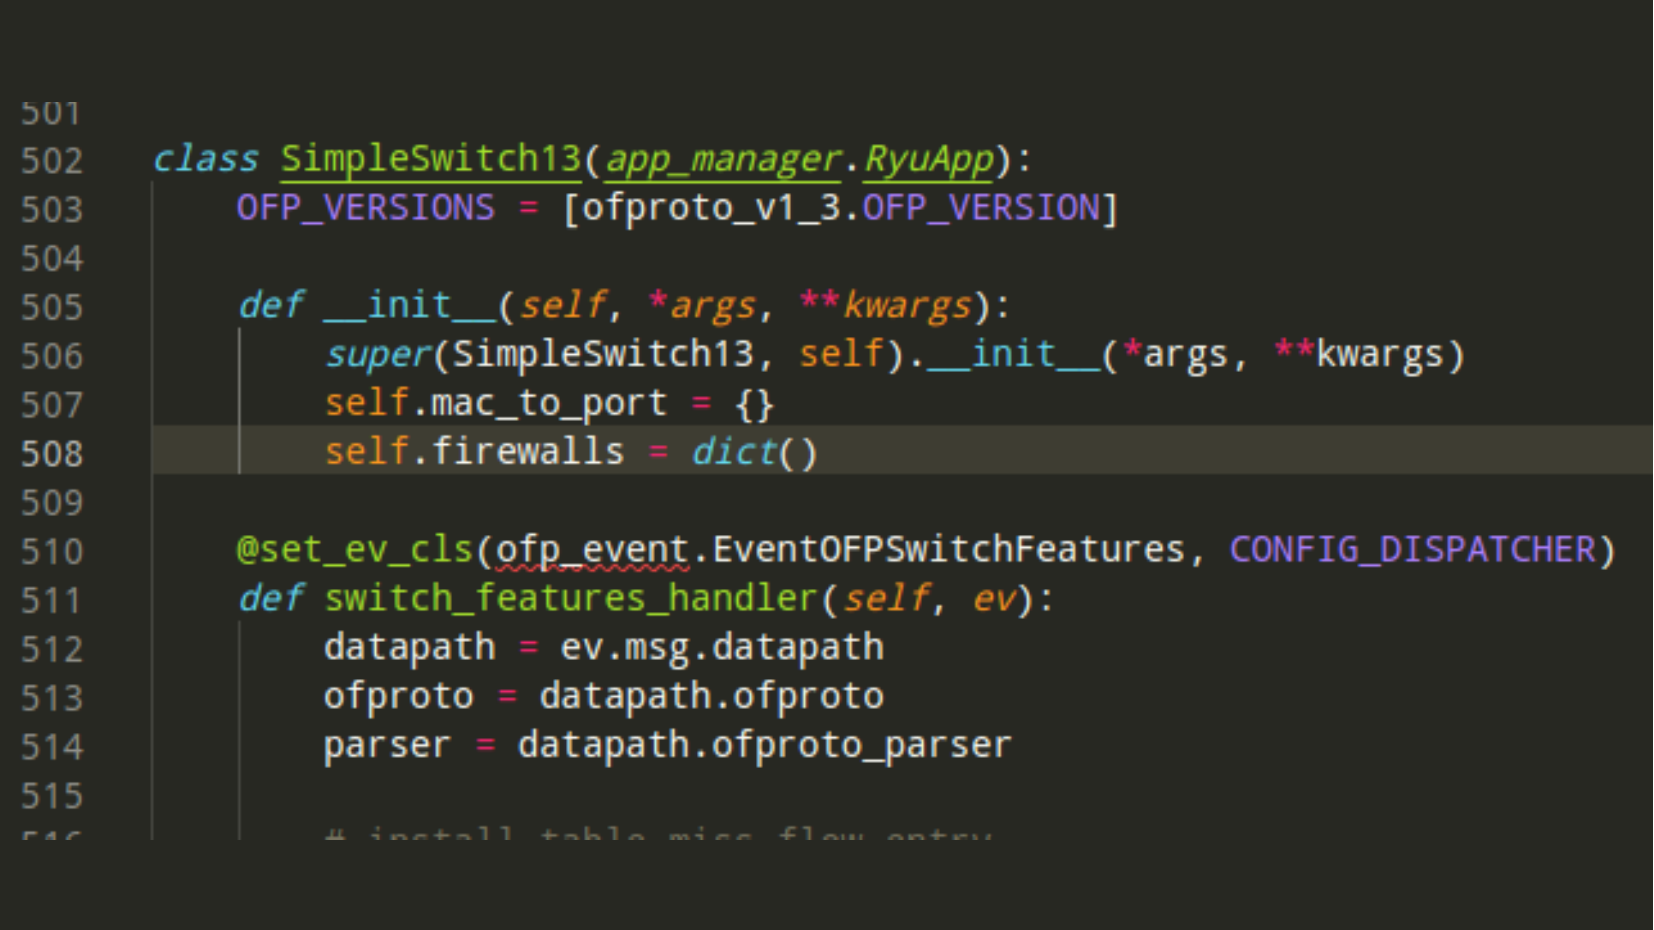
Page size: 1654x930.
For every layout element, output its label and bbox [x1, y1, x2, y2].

picture [0, 102, 1653, 840]
